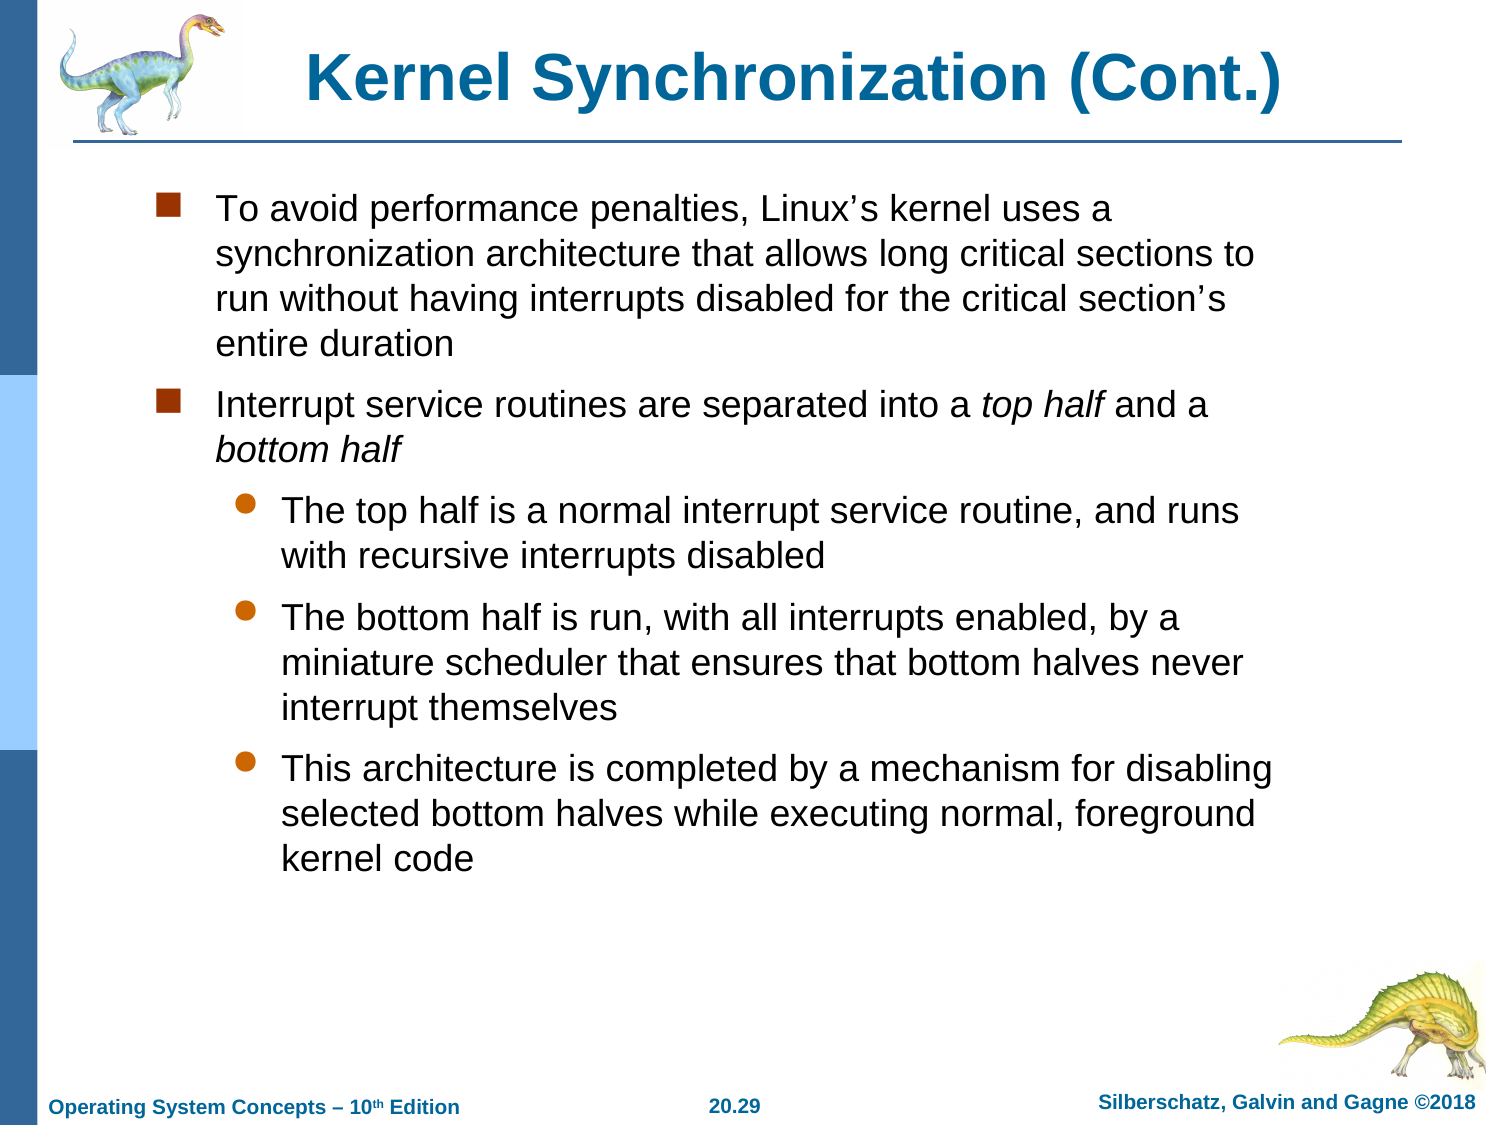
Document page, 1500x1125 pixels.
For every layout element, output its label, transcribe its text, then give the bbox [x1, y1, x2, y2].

picture [46, 0, 243, 149]
picture [1415, 1094, 1423, 1099]
list To avoid performance penalties, Linux’s kernel uses a synchronization architecture that allows long critical sections to run without having interrupts disabled for the critical section’s entire duration Interrupt service routines are separated into a top half and a bottom half The top half is a normal interrupt service routine, and runs with recursive interrupts disabled The bottom half is run, with all interrupts enabled, by a miniature scheduler that ensures that bottom halves never interrupt themselves This architecture is completed by a mechanism for disabling selected bottom halves while executing normal, foreground kernel code [144, 175, 1293, 920]
title Kernel Synchronization (Cont.) [164, 26, 1425, 122]
picture [1275, 959, 1486, 1090]
